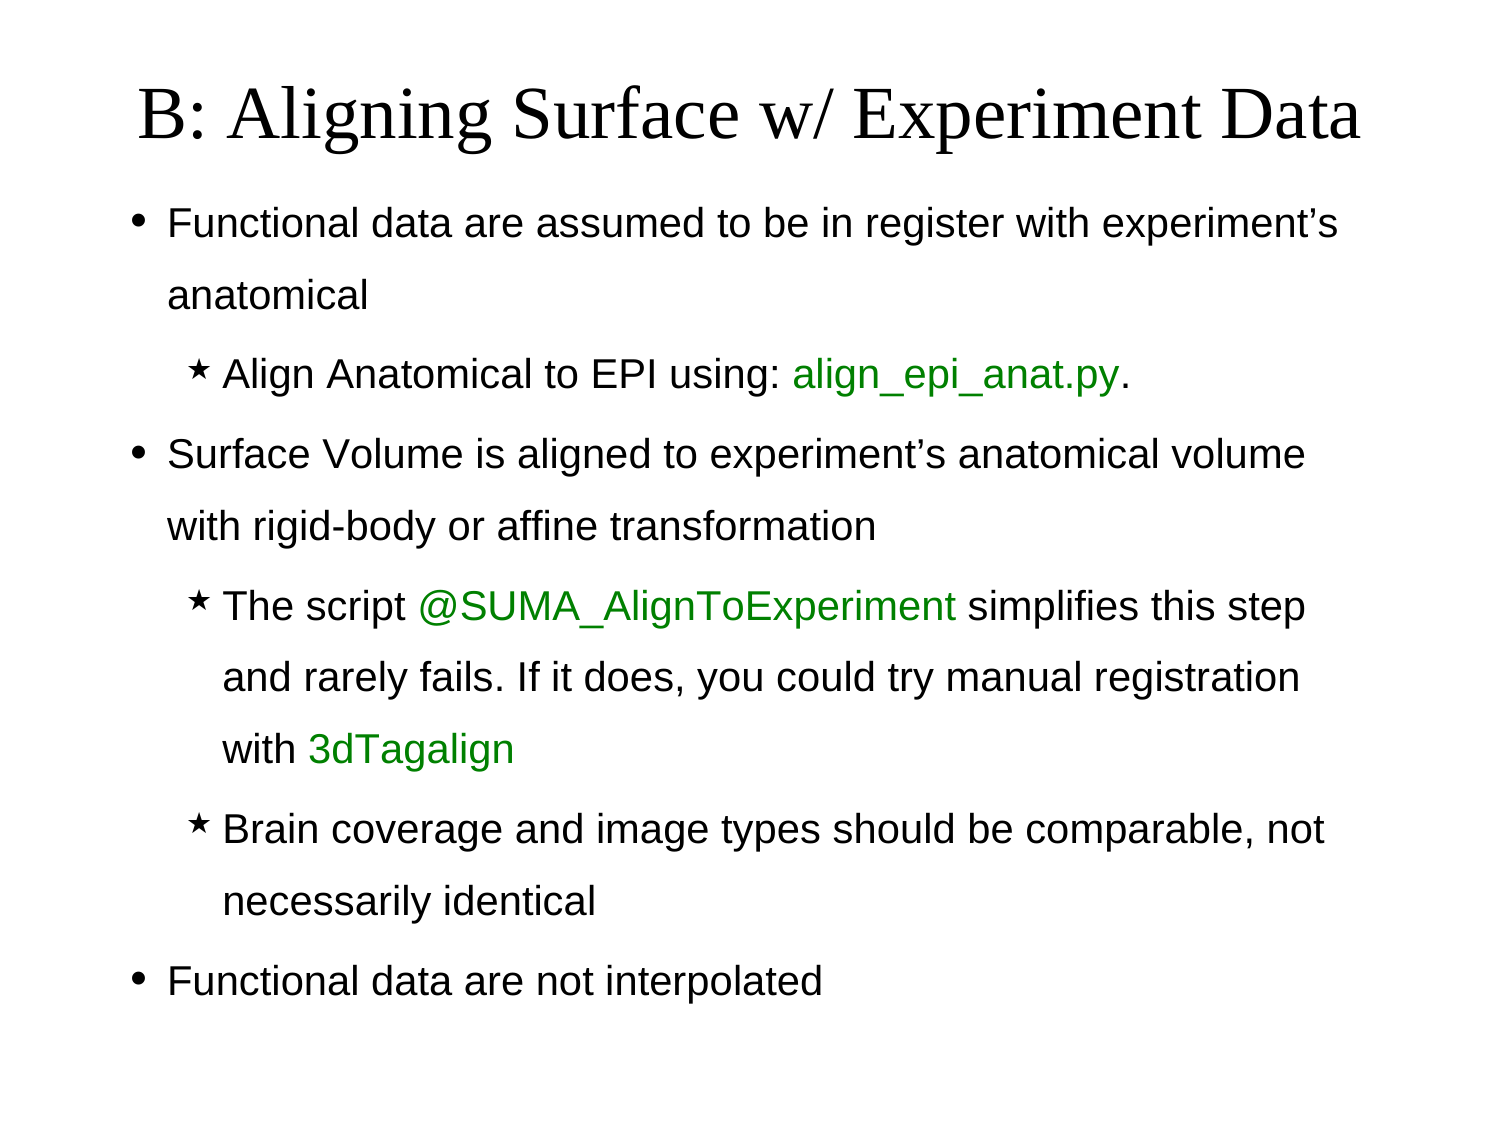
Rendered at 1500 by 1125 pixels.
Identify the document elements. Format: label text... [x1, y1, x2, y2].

list Functional data are assumed to be in register with experiment’s anatomical Align Anatomical to EPI using: align_epi_anat.py. Surface Volume is aligned to experiment’s anatomical volume with rigid-body or affine transformation The script @SUMA_AlignToExperiment simplifies this step and rarely fails. If it does, you could try manual registration with 3dTagalign Brain coverage and image types should be comparable, not necessarily identical Functional data are not interpolated [114, 166, 1390, 1094]
title B: Aligning Surface w/ Experiment Data [112, 54, 1388, 168]
